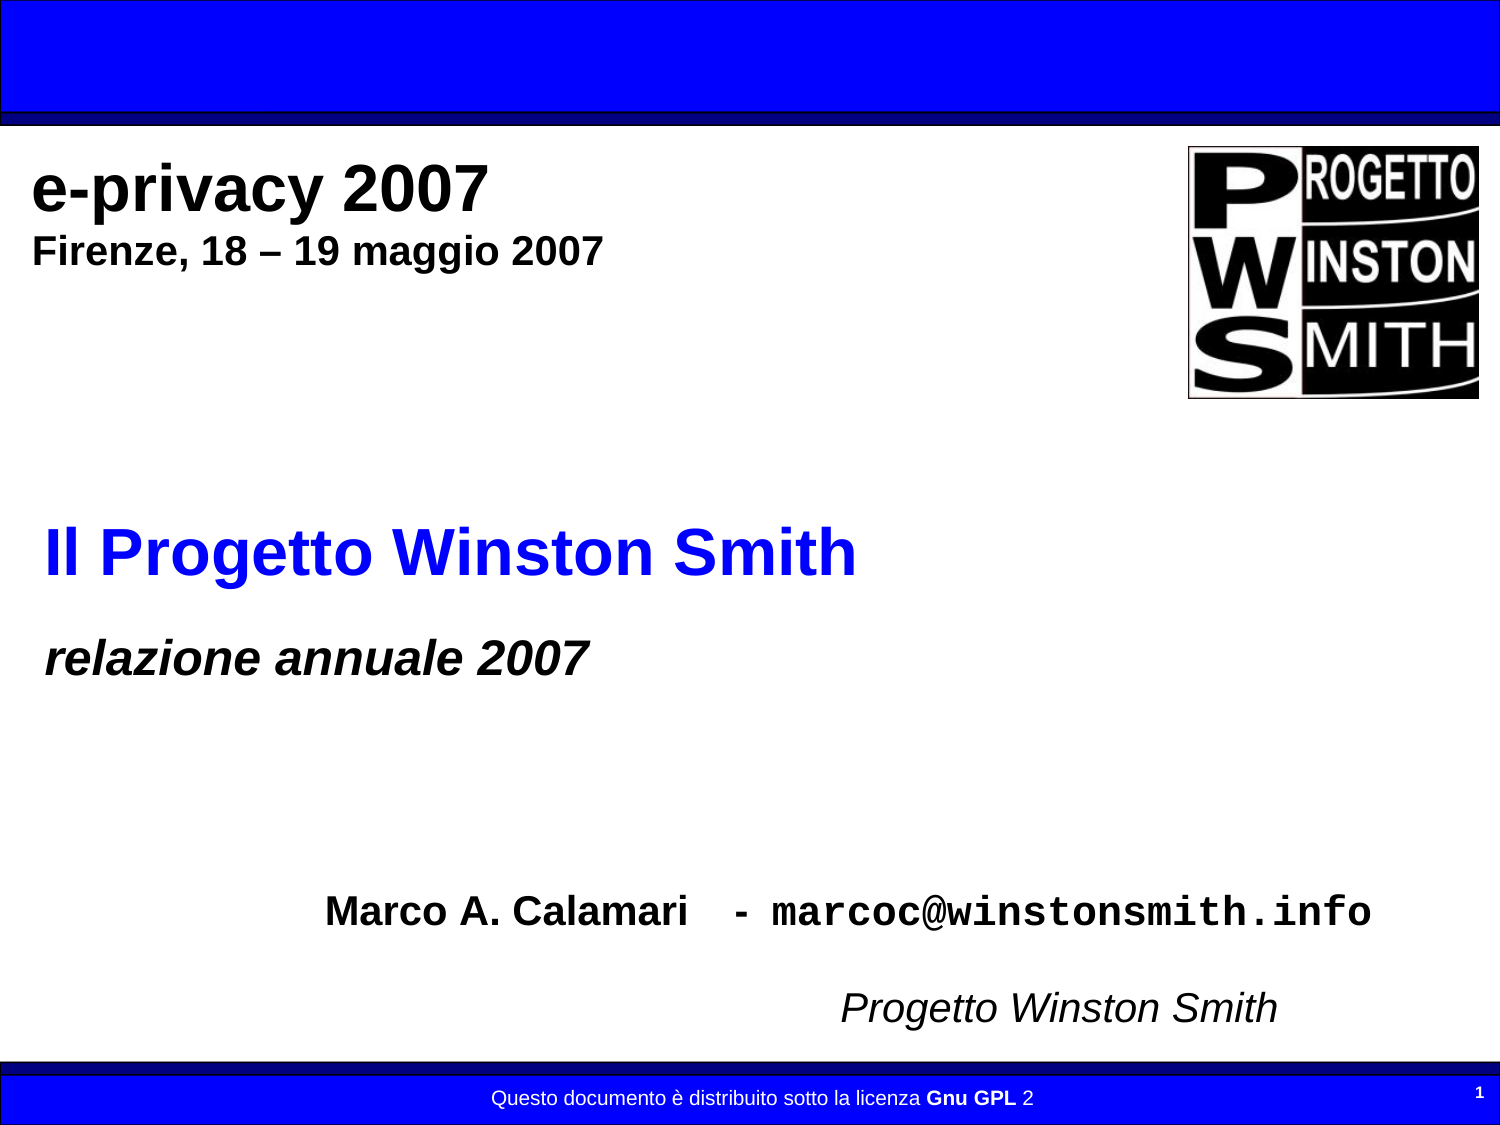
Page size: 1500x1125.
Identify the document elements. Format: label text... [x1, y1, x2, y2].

text_box e-privacy 2007 Firenze, 18 – 19 maggio 2007 [16, 140, 1182, 283]
picture [1188, 146, 1479, 399]
text_box Marco A. Calamari - marcoc@winstonsmith.info Progetto Winston Smith [324, 885, 1469, 1084]
text_box Il Progetto Winston Smith relazione annuale 2007 [28, 439, 1477, 782]
text_box [3, 3, 265, 112]
